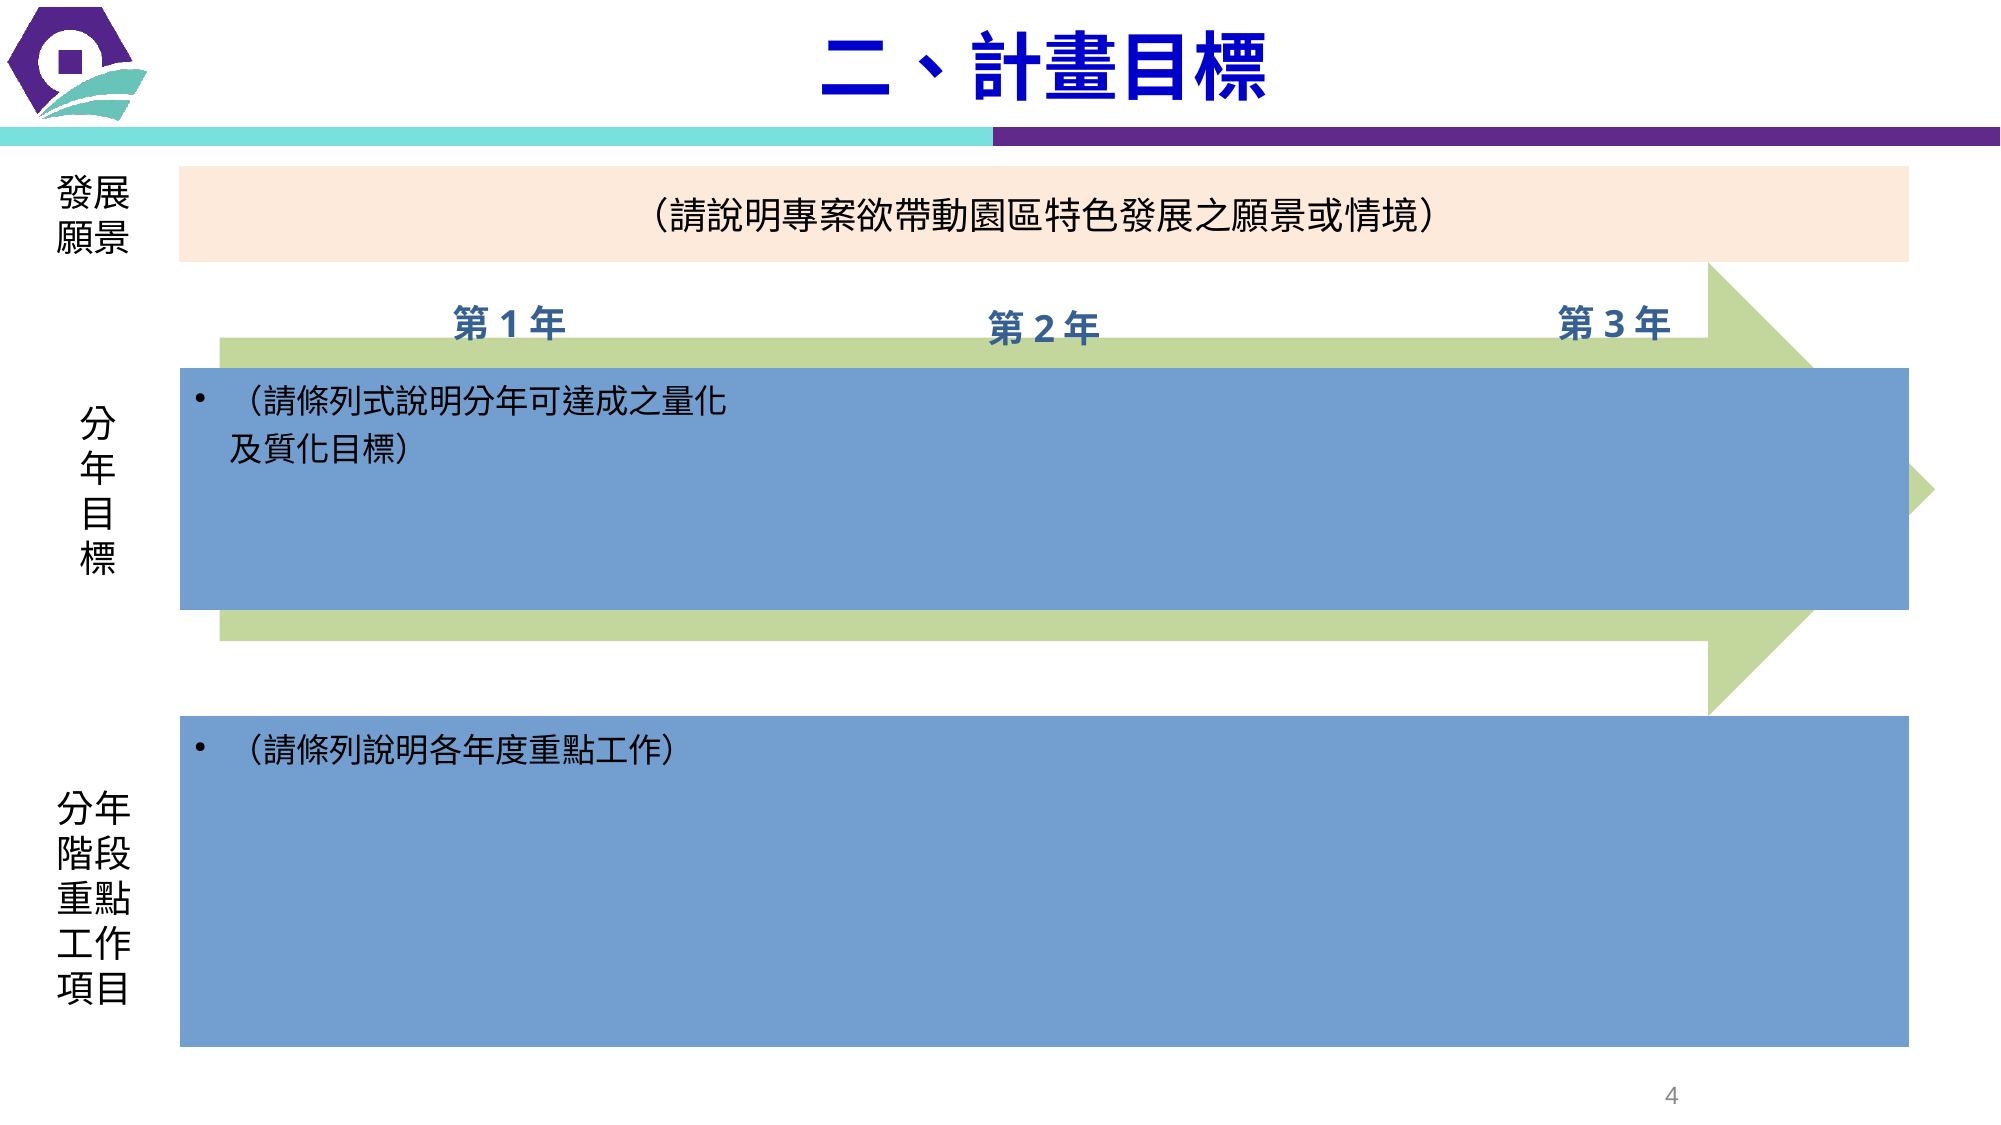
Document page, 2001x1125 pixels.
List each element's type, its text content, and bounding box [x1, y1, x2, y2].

table_header （請條列式說明分年可達成之量化及質化目標） [180, 368, 756, 610]
text_box [219, 610, 1815, 716]
table_header [1333, 368, 1909, 610]
text_box 4 [1650, 1065, 2000, 1125]
text_box 發展願景 [41, 161, 156, 266]
table_header [756, 716, 1333, 1047]
text_box 第3年 [1520, 292, 1709, 353]
table_header [1333, 716, 1909, 1047]
table_header [756, 368, 1333, 610]
title 二、計畫目標 [0, 11, 2000, 114]
text_box 分年階段重點工作項目 [42, 777, 150, 1017]
text_box 第1年 [415, 292, 604, 353]
text_box 分年目標 [65, 393, 130, 588]
text_box 第2年 [950, 297, 1139, 358]
text_box [1909, 463, 1936, 516]
table_header （請條列說明各年度重點工作） [180, 716, 756, 1047]
text_box [219, 262, 1814, 368]
text_box （請說明專案欲帶動園區特色發展之願景或情境） [179, 166, 1909, 262]
